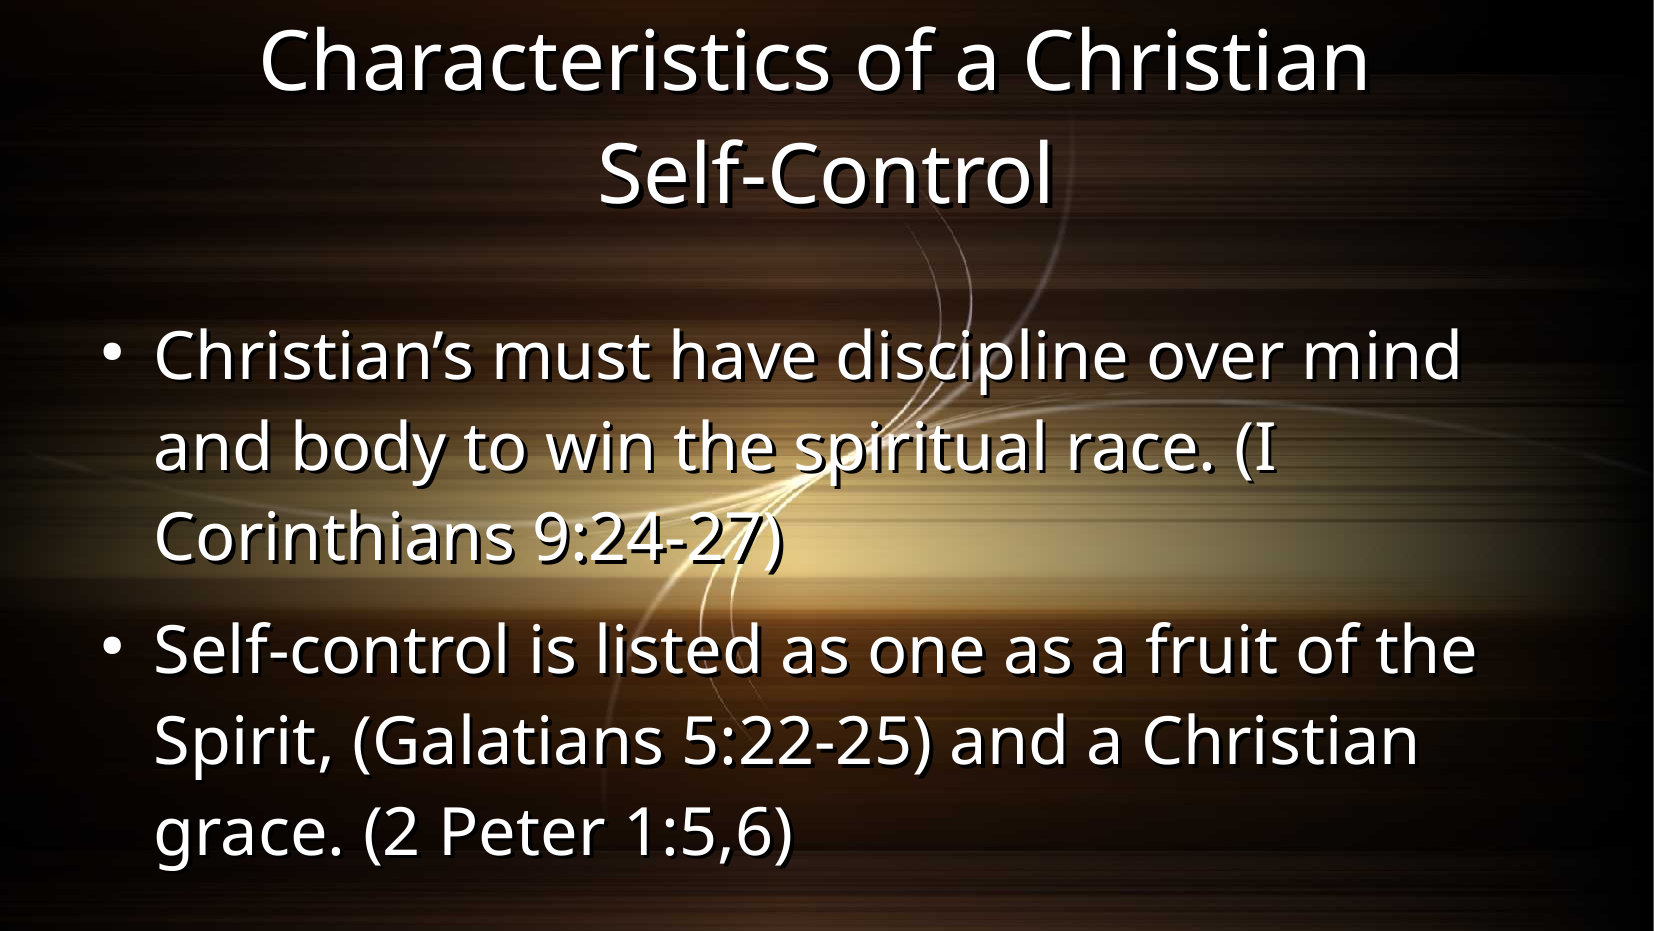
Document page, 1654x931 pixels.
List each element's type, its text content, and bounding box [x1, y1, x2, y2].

list Christian’s must have discipline over mind and body to win the spiritual race. (I Corinthians 9:24-27) Self-control is listed as one as a fruit of the Spirit, (Galatians 5:22-25) and a Christian grace. (2 Peter 1:5,6) [82, 217, 1571, 931]
picture [0, 0, 1654, 931]
title Characteristics of a Christian Self-Control [82, 17, 1571, 212]
